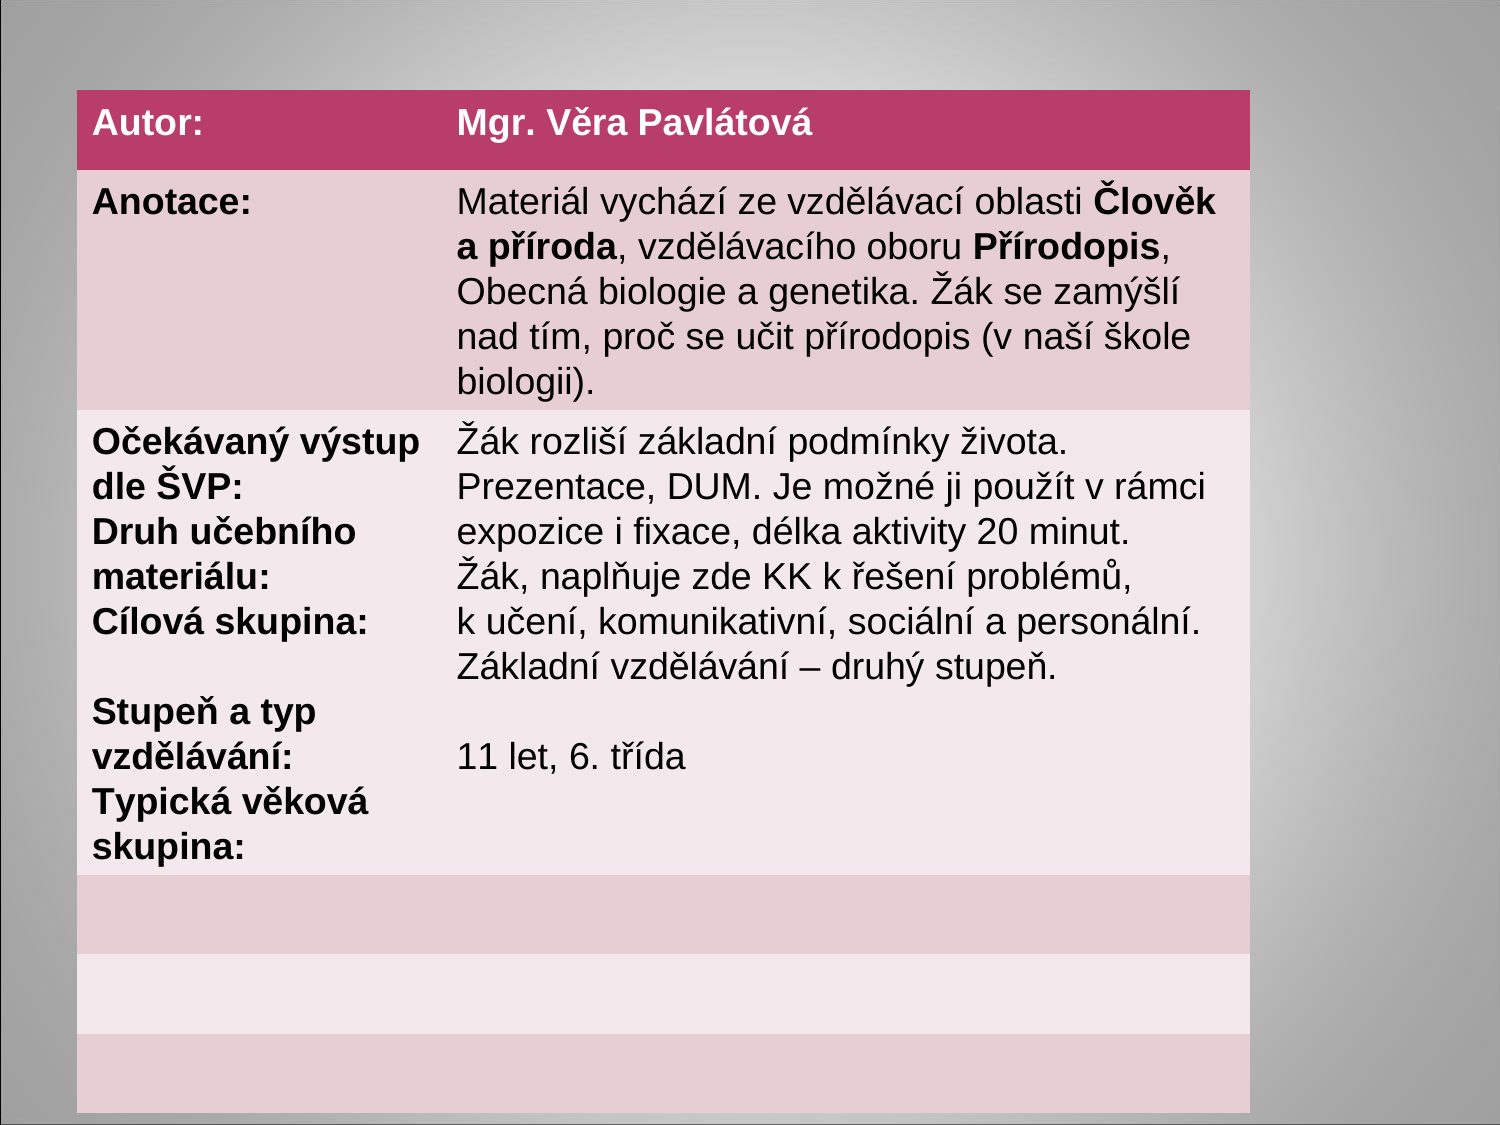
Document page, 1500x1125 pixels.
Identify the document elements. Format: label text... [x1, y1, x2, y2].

table_header Mgr. Věra Pavlátová [442, 90, 1250, 170]
table_cell Anotace: [77, 170, 442, 410]
table_cell [442, 1034, 1250, 1113]
table_cell [77, 954, 442, 1034]
picture [0, 0, 1500, 1125]
table_cell Žák rozliší základní podmínky života. Prezentace, DUM. Je možné ji použít v rámci expozice i fixace, délka aktivity 20 minut. Žák, naplňuje zde KK k řešení problémů, k učení, komunikativní, sociální a personální. Základní vzdělávání ‒ druhý stupeň. 11 let, 6. třída [442, 410, 1250, 875]
table_cell [442, 875, 1250, 954]
table_cell [442, 954, 1250, 1034]
table_cell Očekávaný výstup dle ŠVP: Druh učebního materiálu: Cílová skupina: Stupeň a typ vzdělávání: Typická věková skupina: [77, 410, 442, 875]
table_cell Materiál vychází ze vzdělávací oblasti Člověk a příroda, vzdělávacího oboru Přírodopis, Obecná biologie a genetika. Žák se zamýšlí nad tím, proč se učit přírodopis (v naší škole biologii). [442, 170, 1250, 410]
table_cell [77, 875, 442, 954]
table_cell [77, 1034, 442, 1113]
table_header Autor: [77, 90, 442, 170]
